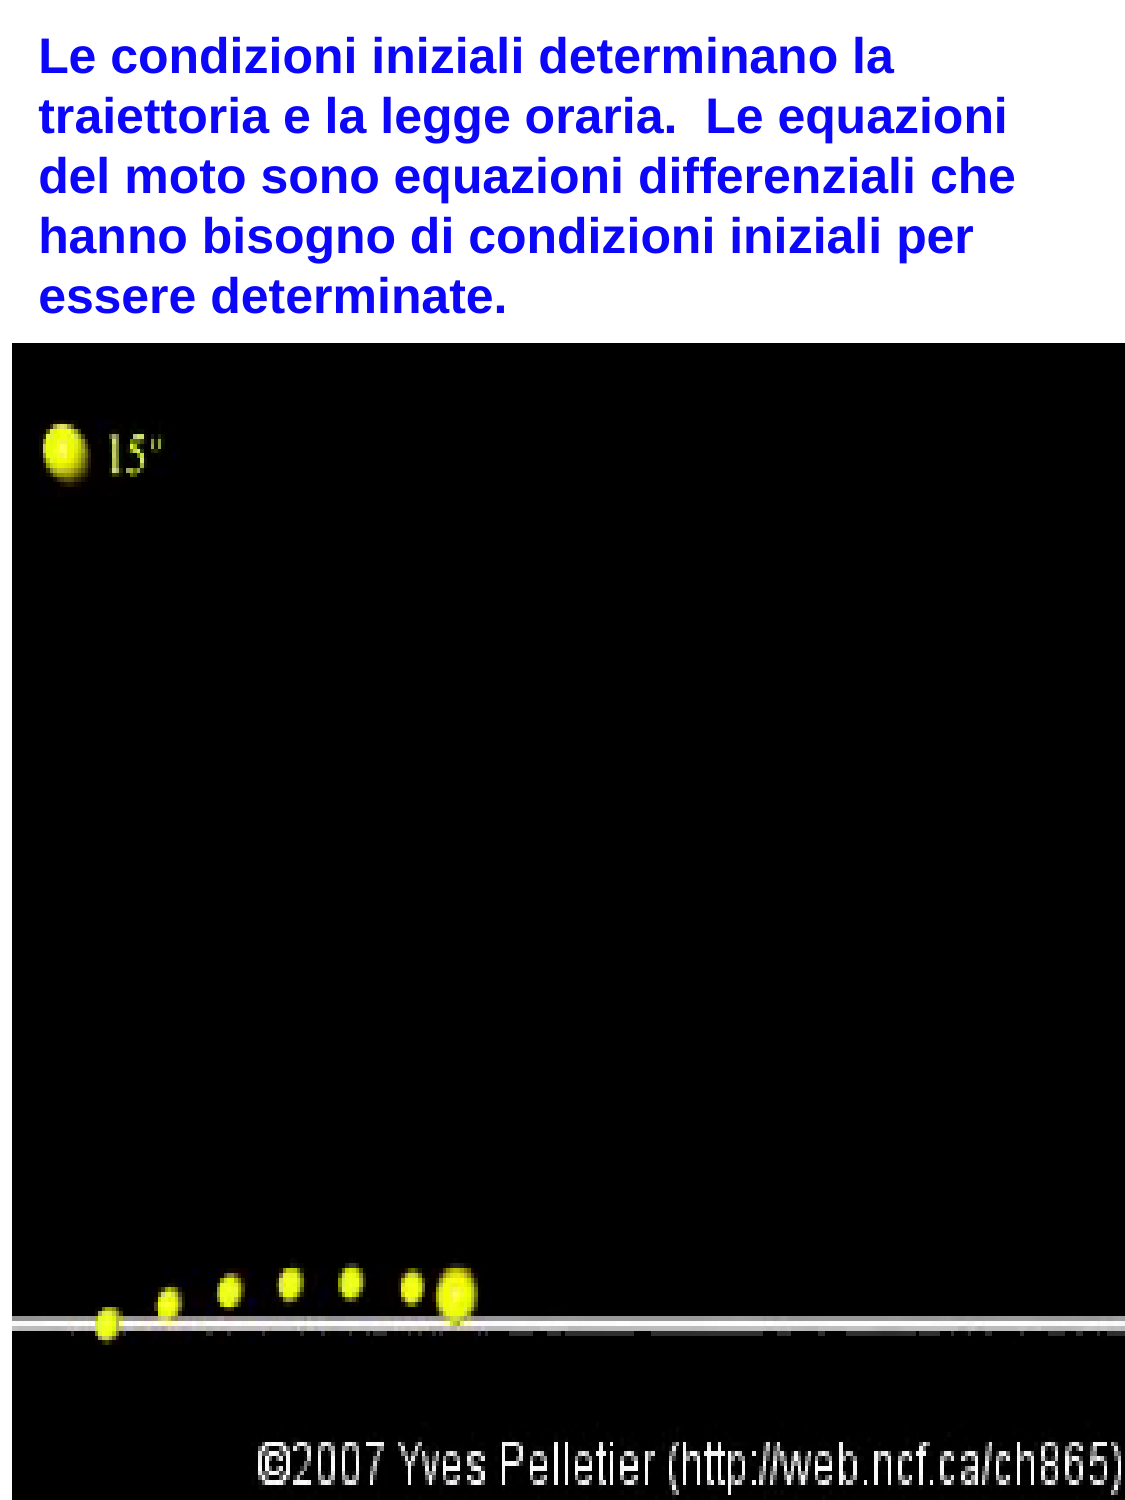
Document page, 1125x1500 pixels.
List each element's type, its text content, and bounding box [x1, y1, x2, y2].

text_box [12, 342, 1125, 1500]
text_box Le condizioni iniziali determinano la traiettoria e la legge oraria. Le equazioni del moto sono equazioni differenziali che hanno bisogno di condizioni iniziali per essere determinate. [23, 15, 1099, 331]
